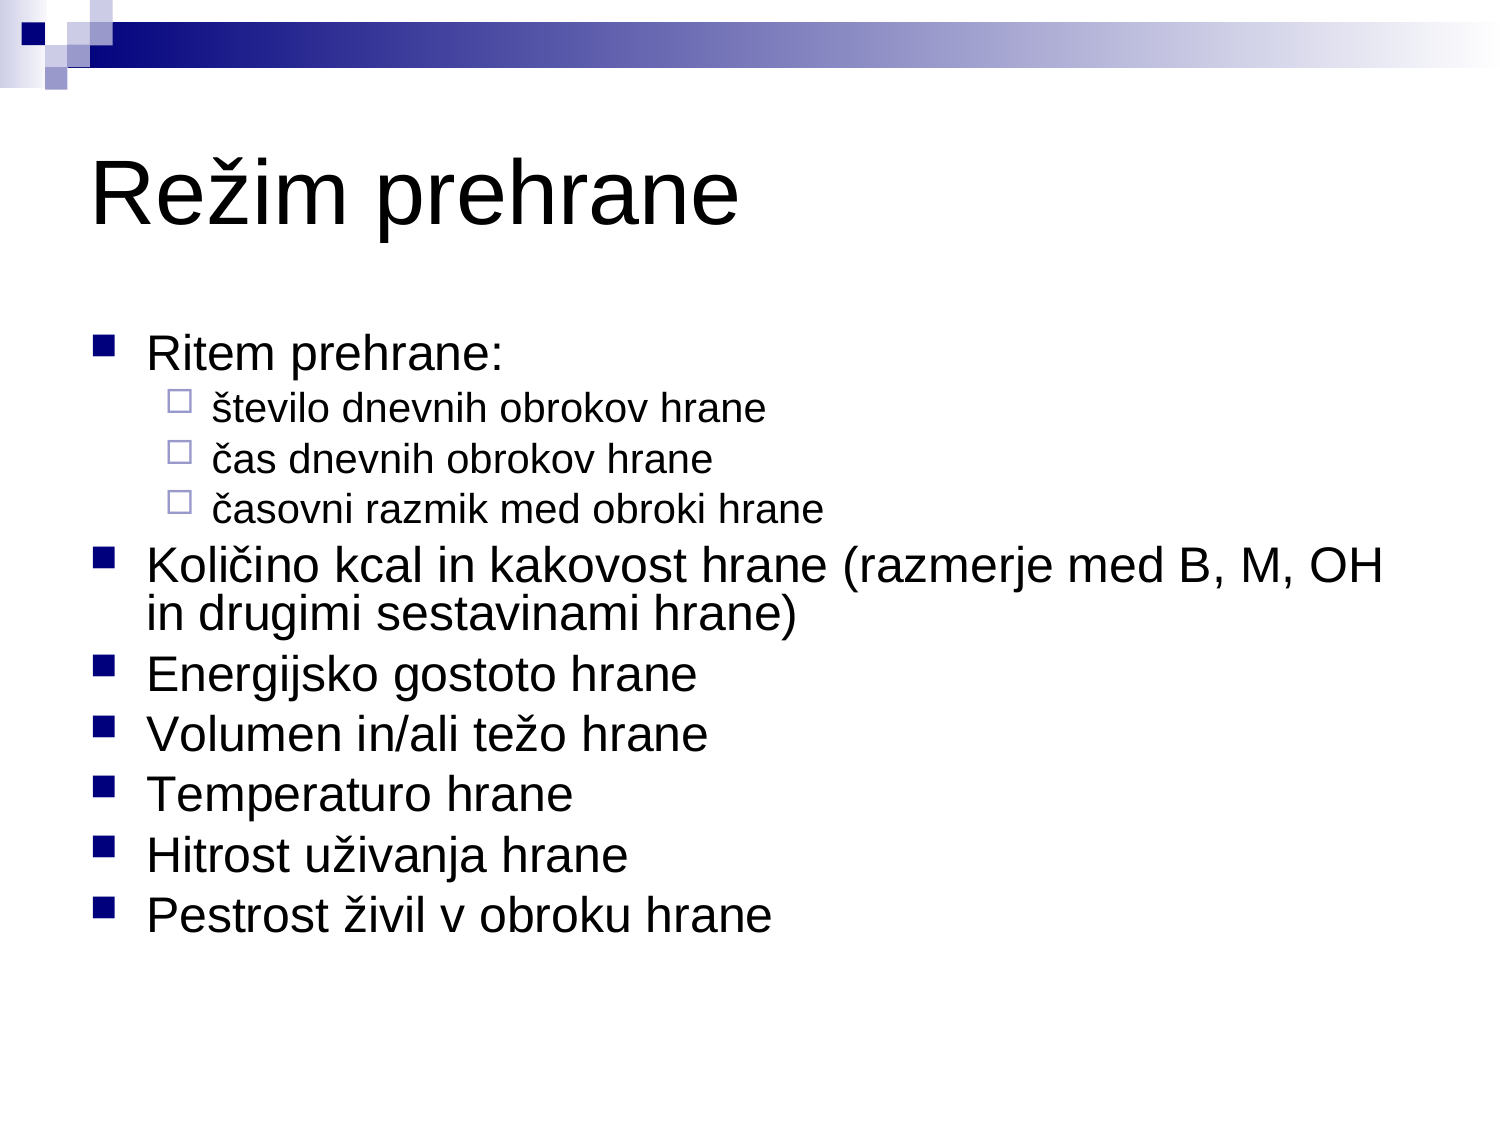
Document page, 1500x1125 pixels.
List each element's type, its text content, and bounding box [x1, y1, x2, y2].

title Režim prehrane [75, 75, 1426, 301]
list Ritem prehrane: število dnevnih obrokov hrane čas dnevnih obrokov hrane časovni razmik med obroki hrane Količino kcal in kakovost hrane (razmerje med B, M, OH in drugimi sestavinami hrane) Energijsko gostoto hrane Volumen in/ali težo hrane Temperaturo hrane Hitrost uživanja hrane Pestrost živil v obroku hrane [75, 324, 1426, 963]
